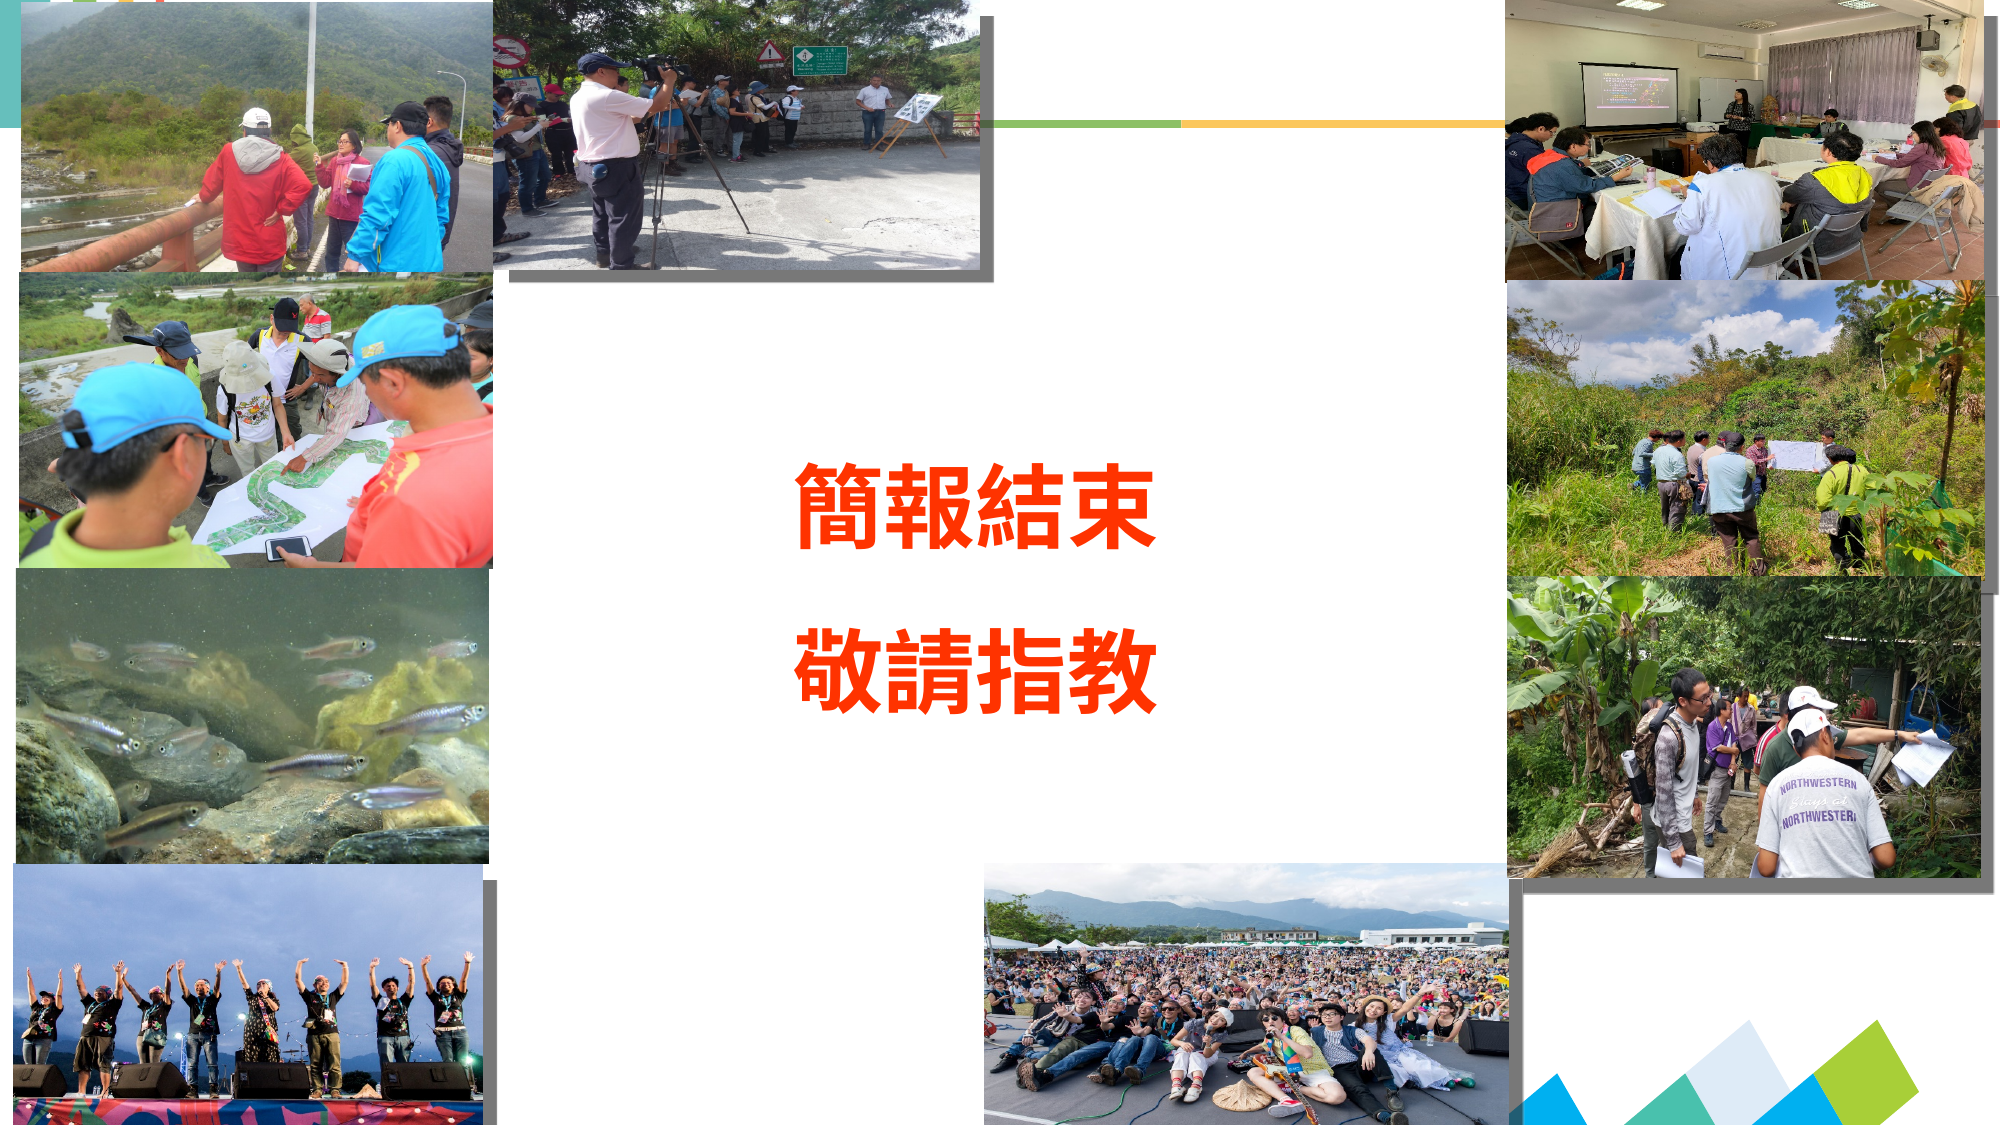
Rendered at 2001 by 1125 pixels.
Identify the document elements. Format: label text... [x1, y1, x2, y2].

text_box 簡報結束 敬請指教 [777, 387, 1225, 733]
picture [13, 0, 1985, 1125]
